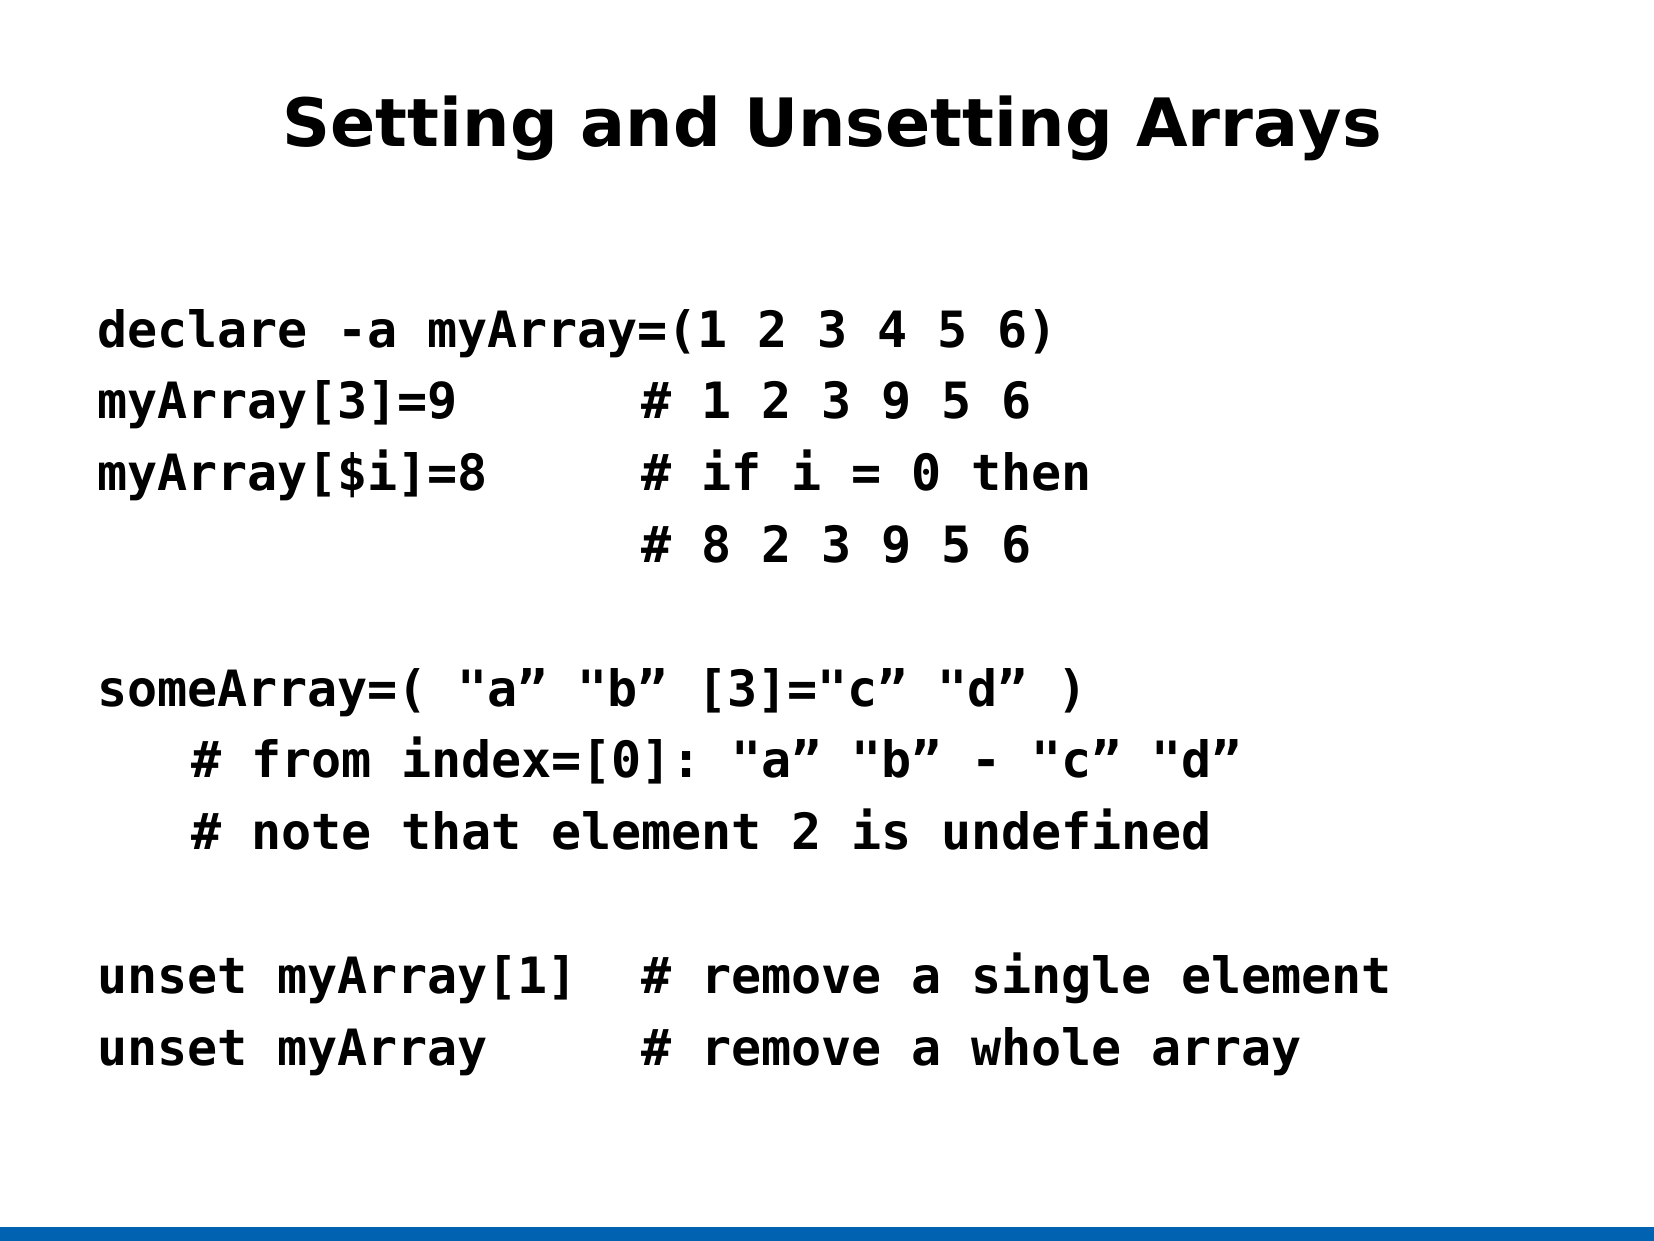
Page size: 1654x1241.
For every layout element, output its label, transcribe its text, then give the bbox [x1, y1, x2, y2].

title Setting and Unsetting Arrays [88, 29, 1577, 211]
list declare -a myArray=(1 2 3 4 5 6) myArray[3]=9 # 1 2 3 9 5 6 myArray[$i]=8 # if i = 0 then # 8 2 3 9 5 6 someArray=( "a” "b” [3]="c” "d” ) # from index=[0]: "a” "b” - "c” "d” # note that element 2 is undefined unset myArray[1] # remove a single element unset myArray # remove a whole array [82, 289, 1571, 1109]
